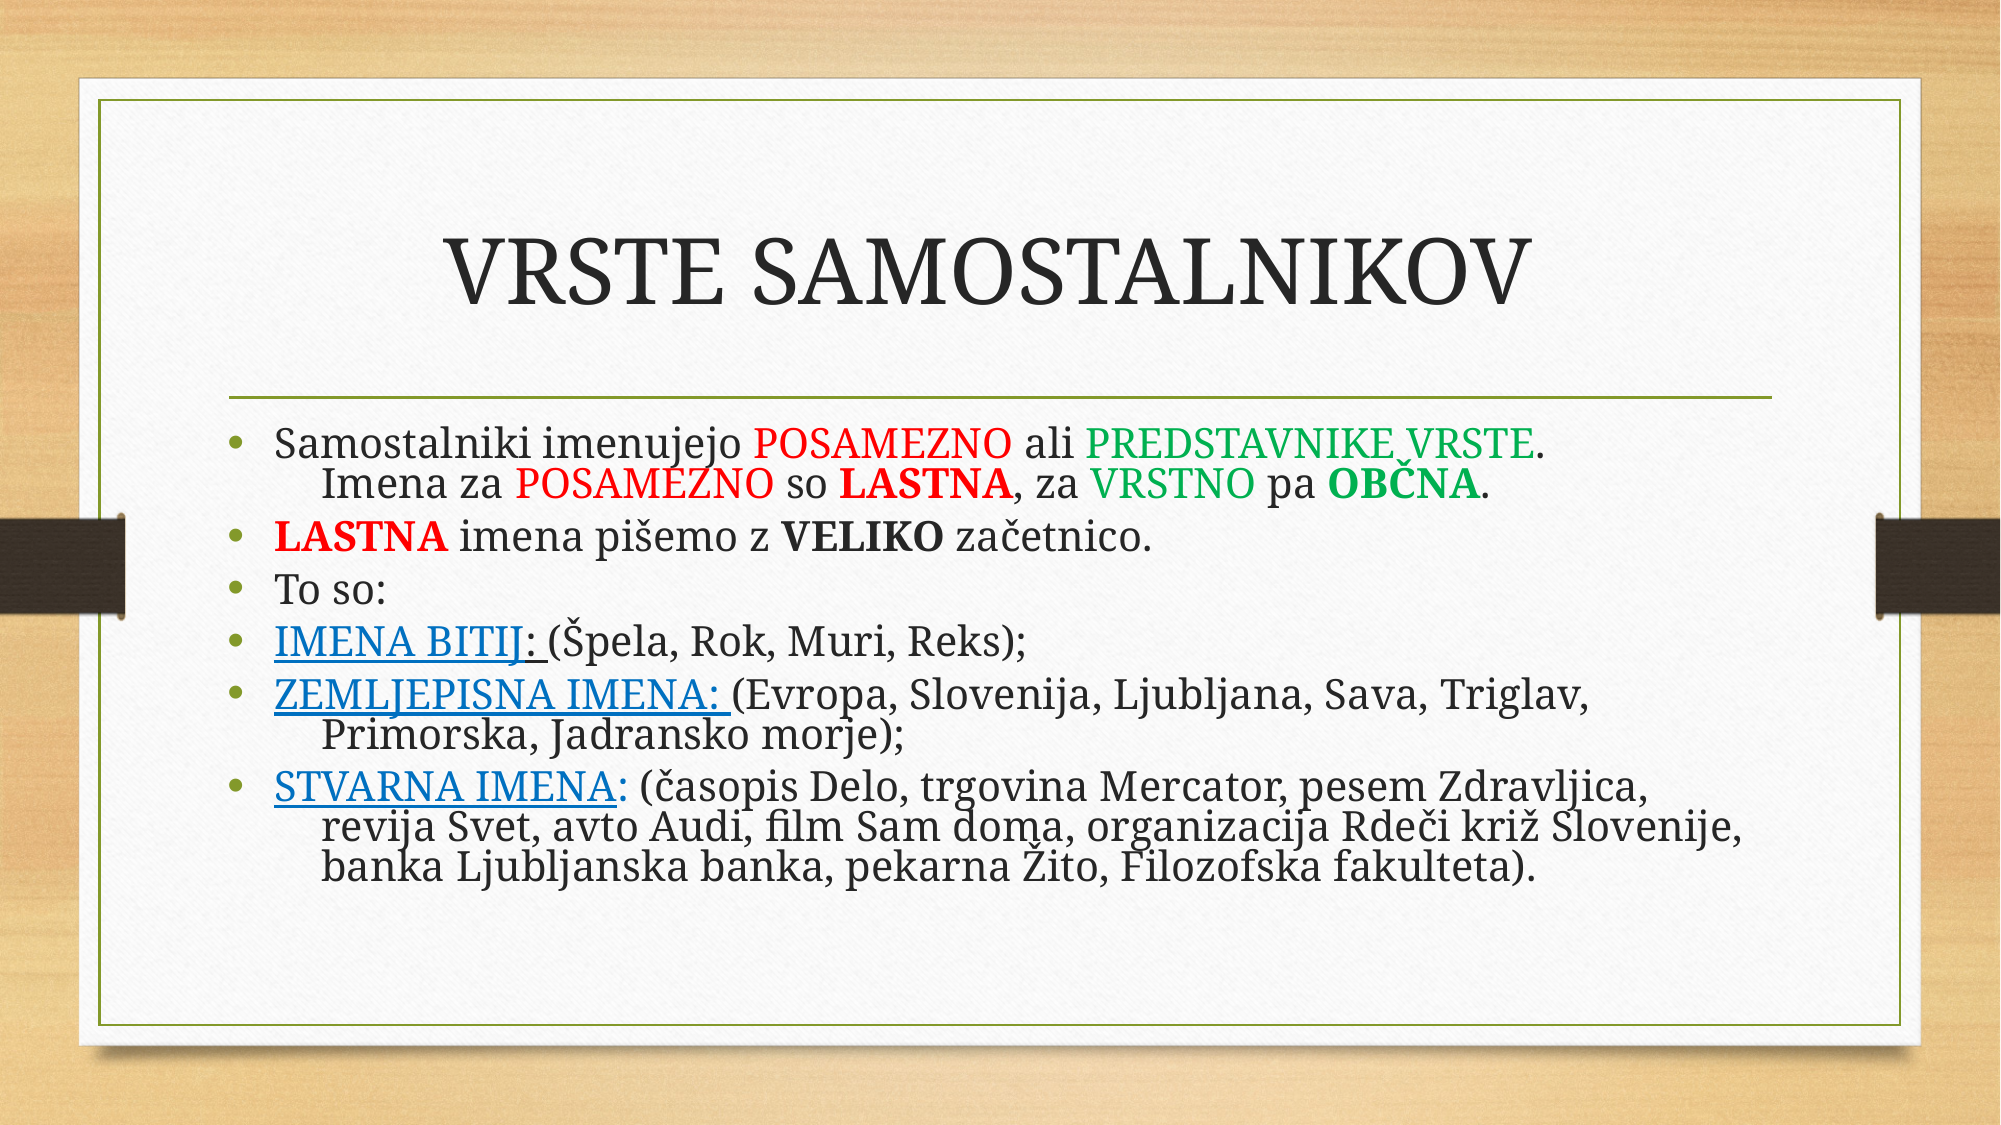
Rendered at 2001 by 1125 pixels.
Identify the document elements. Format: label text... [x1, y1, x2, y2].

title VRSTE SAMOSTALNIKOV [212, 161, 1788, 376]
list Samostalniki imenujejo POSAMEZNO ali PREDSTAVNIKE VRSTE. Imena za POSAMEZNO so LASTNA, za VRSTNO pa OBČNA. LASTNA imena pišemo z VELIKO začetnico. To so: IMENA BITIJ: (Špela, Rok, Muri, Reks); ZEMLJEPISNA IMENA: (Evropa, Slovenija, Ljubljana, Sava, Triglav, Primorska, Jadransko morje); STVARNA IMENA: (časopis Delo, trgovina Mercator, pesem Zdravljica, revija Svet, avto Audi, film Sam doma, organizacija Rdeči križ Slovenije, banka Ljubljanska banka, pekarna Žito, Filozofska fakulteta). [212, 419, 1788, 964]
